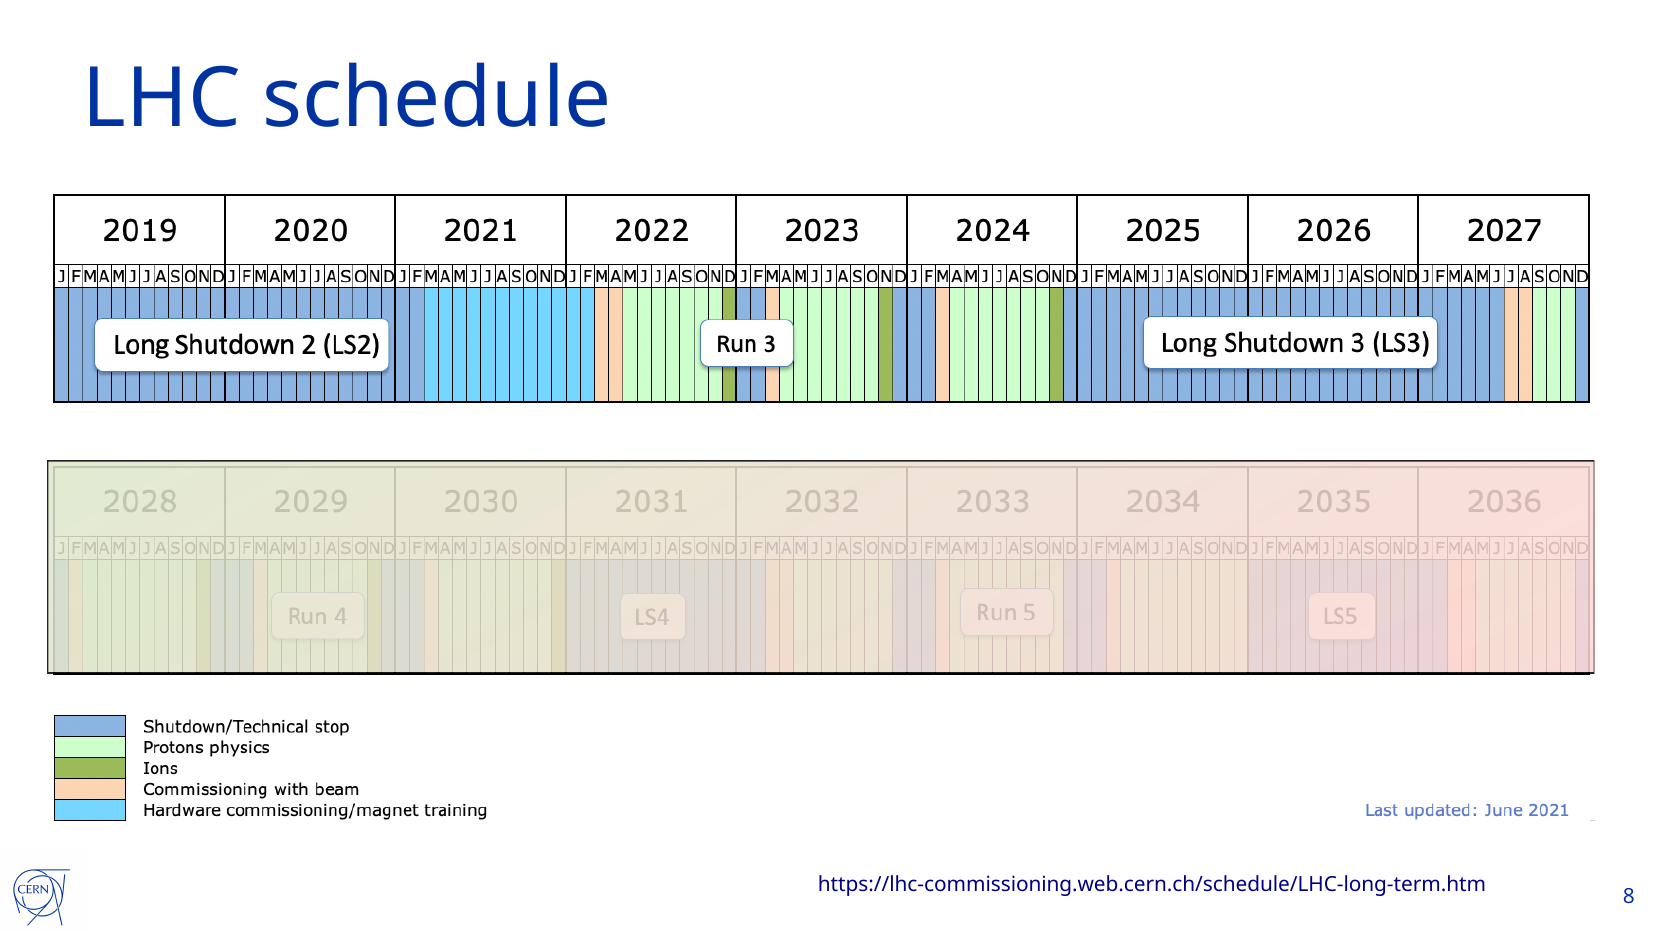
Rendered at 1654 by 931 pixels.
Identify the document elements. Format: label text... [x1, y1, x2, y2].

title LHC schedule [82, 37, 1571, 188]
text_box https://lhc-commissioning.web.cern.ch/schedule/LHC-long-term.htm [803, 862, 1630, 930]
picture [47, 674, 1595, 826]
text_box [47, 460, 1595, 674]
picture [0, 850, 127, 931]
picture [47, 188, 1595, 460]
